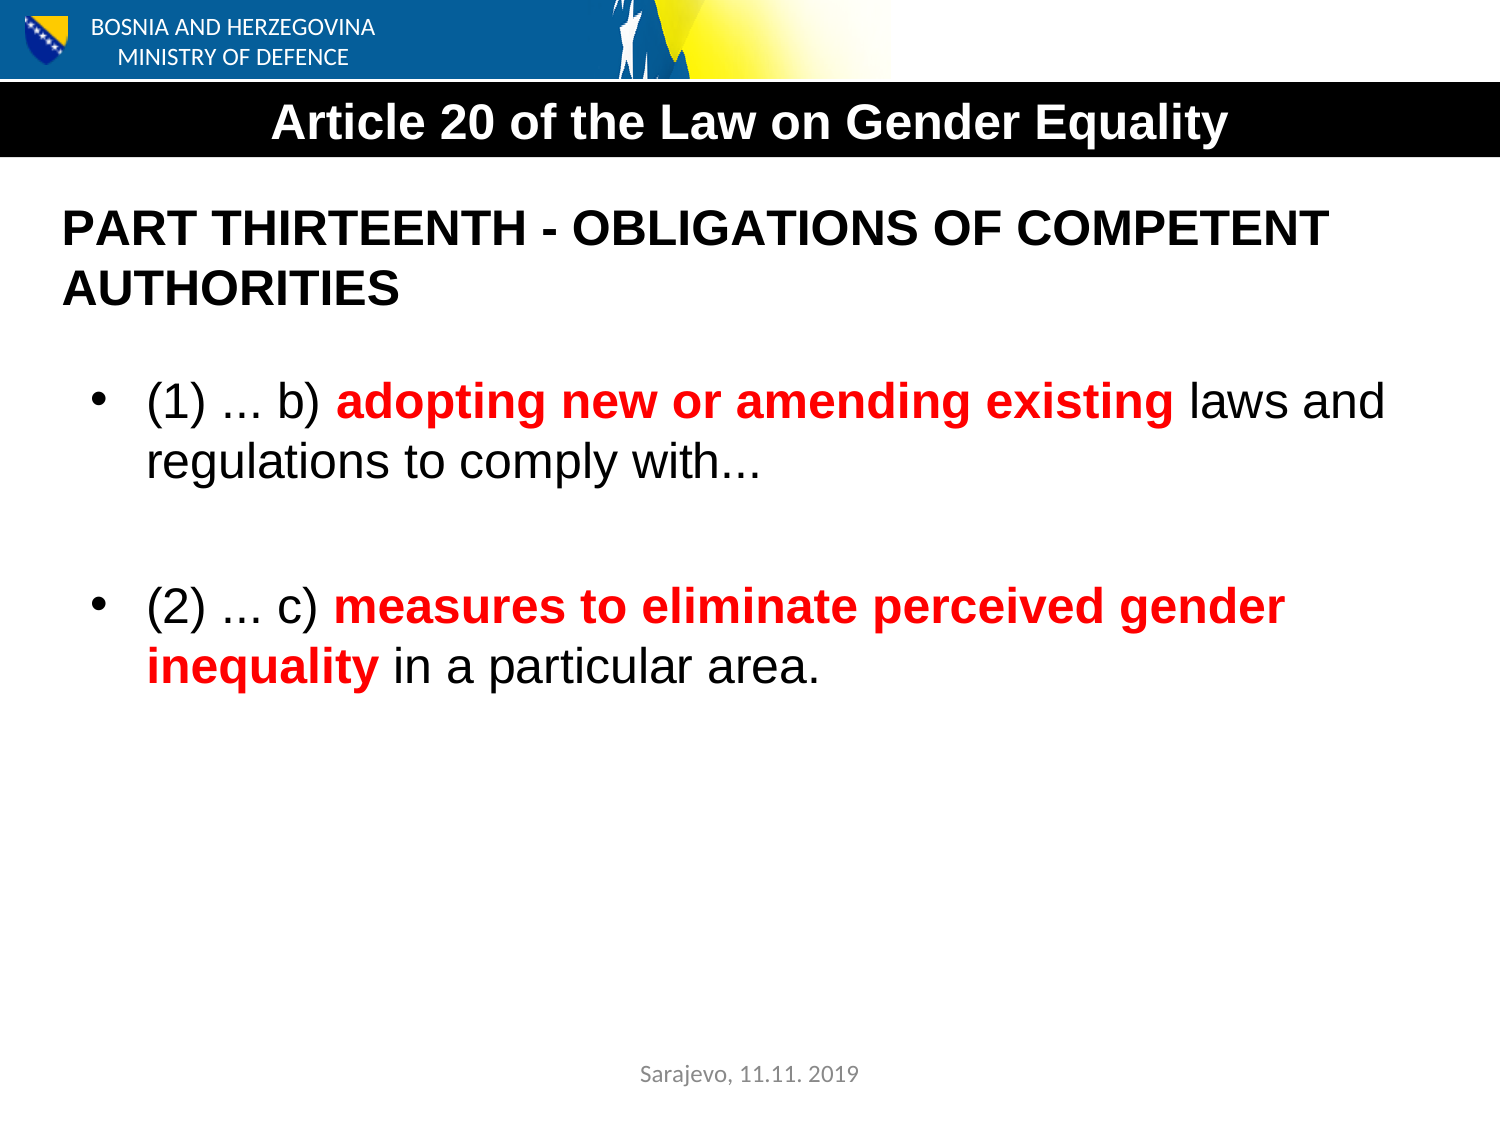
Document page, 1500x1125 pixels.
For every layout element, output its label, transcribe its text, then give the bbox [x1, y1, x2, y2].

title Article 20 of the Law on Gender Equality [0, 82, 1500, 158]
list (1) ... b) adopting new or amending existing laws and regulations to comply with... (2) ... c) measures to eliminate perceived gender inequality in a particular area. [75, 323, 1426, 1032]
text_box Sarajevo, 11.11. 2019 [512, 1042, 988, 1103]
text_box PART THIRTEENTH - OBLIGATIONS OF COMPETENT AUTHORITIES [46, 187, 1500, 323]
picture [0, 0, 1500, 79]
